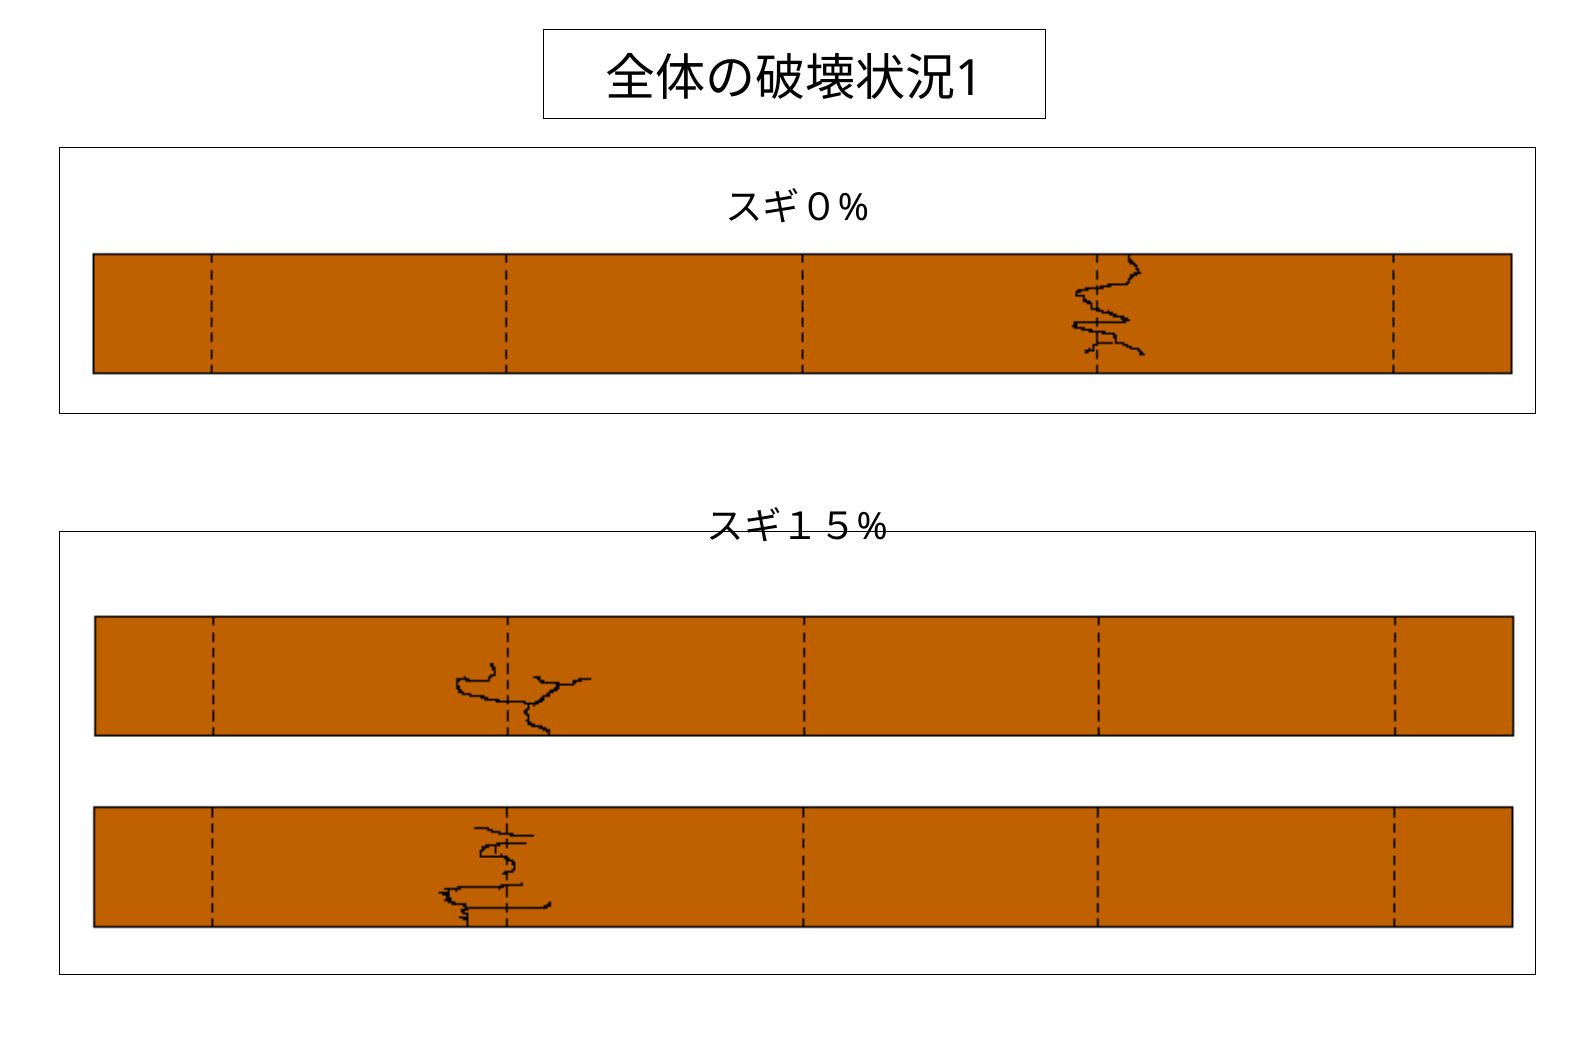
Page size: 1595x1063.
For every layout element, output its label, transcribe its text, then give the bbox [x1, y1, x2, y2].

text_box スギ０% [59, 147, 1536, 414]
text_box 全体の破壊状況1 [543, 29, 1046, 119]
text_box スギ１５% [59, 531, 1536, 975]
